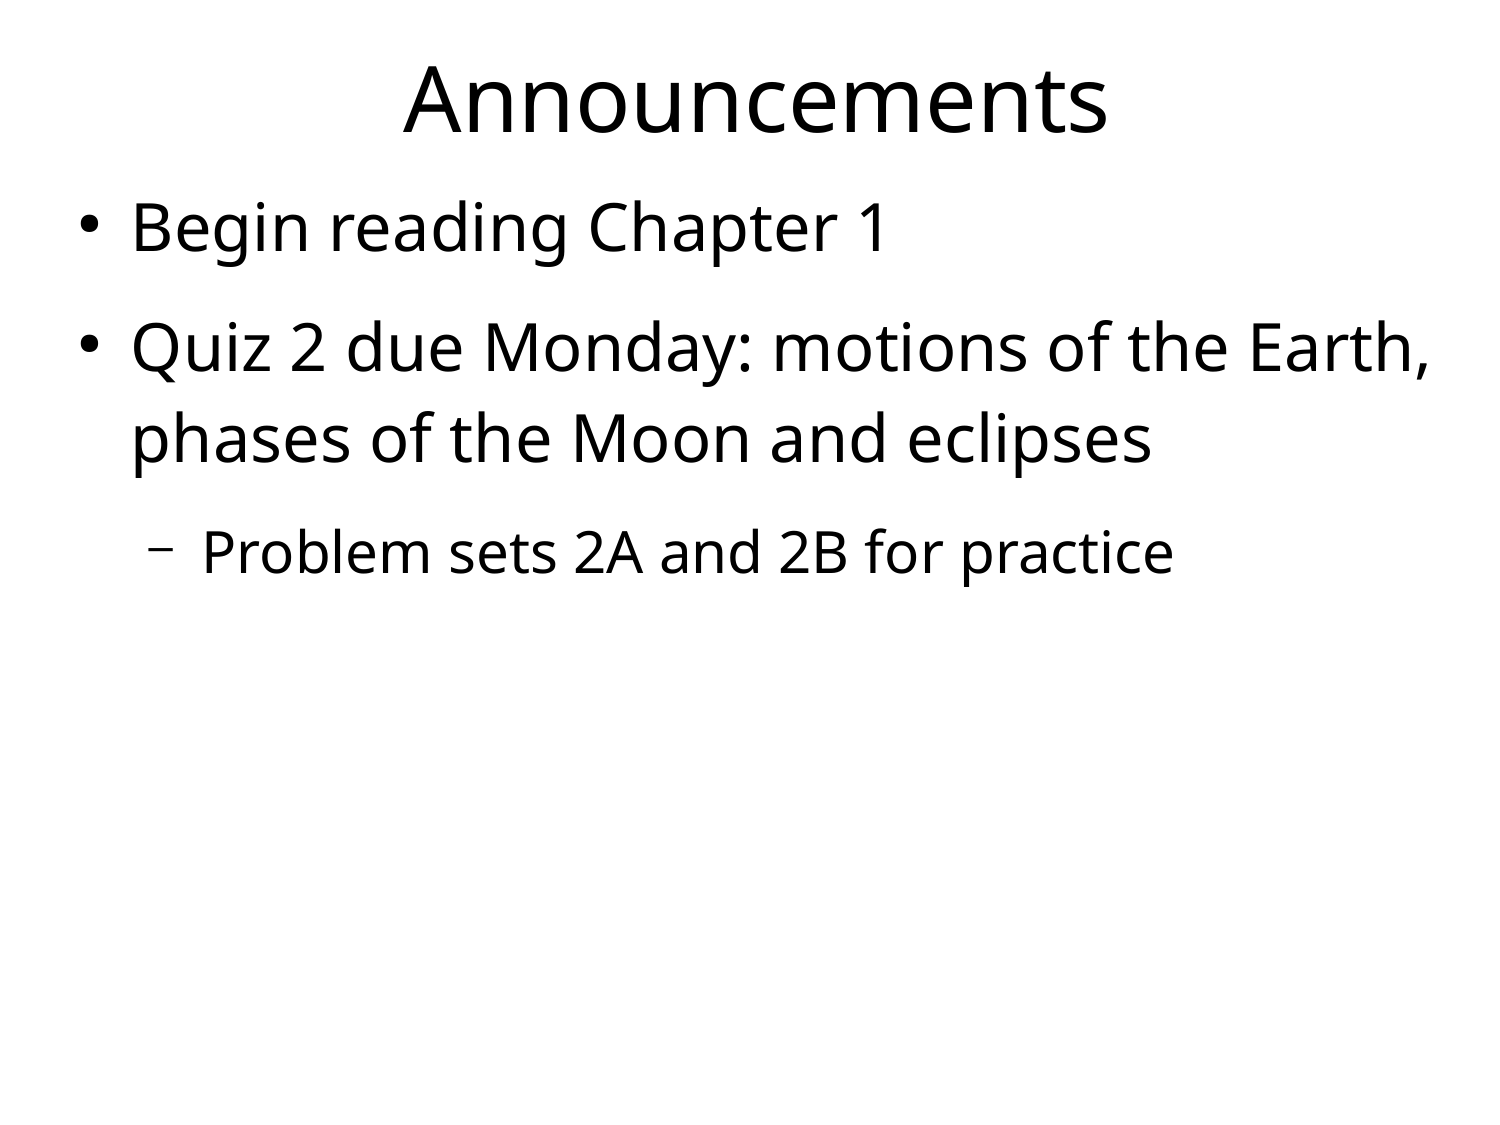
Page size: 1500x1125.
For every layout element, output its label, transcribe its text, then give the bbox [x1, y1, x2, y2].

title Announcements [60, 43, 1456, 152]
list Begin reading Chapter 1 Quiz 2 due Monday: motions of the Earth, phases of the Moon and eclipses Problem sets 2A and 2B for practice [60, 179, 1456, 991]
